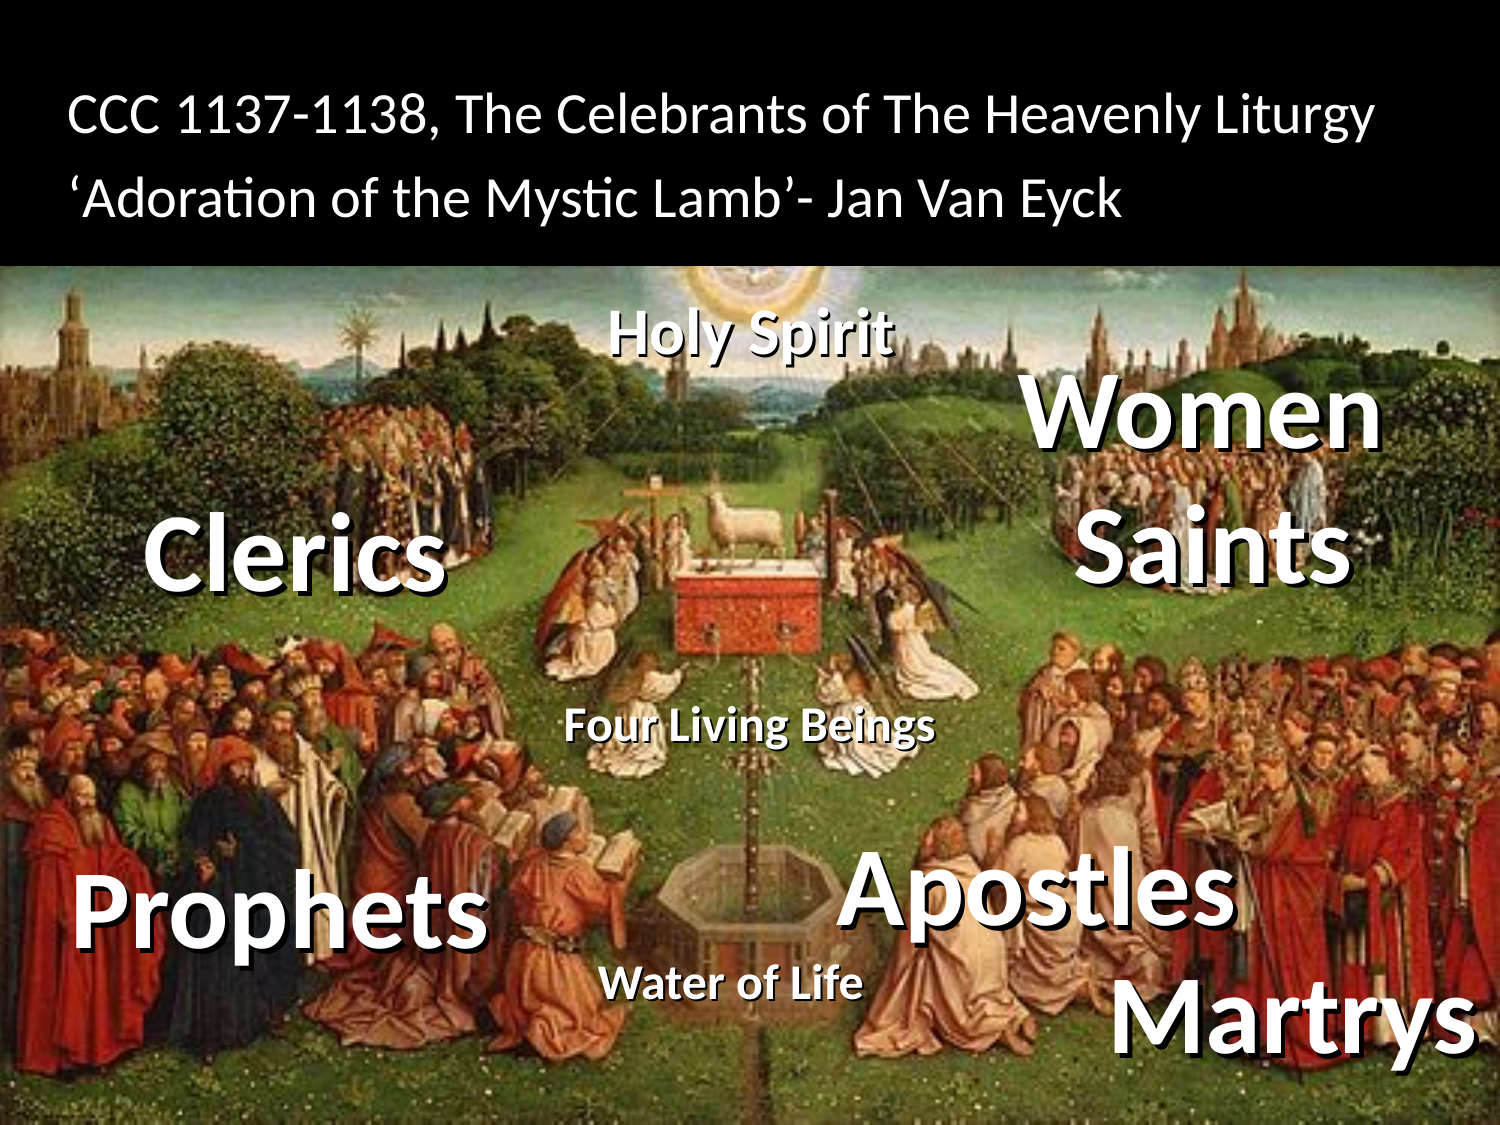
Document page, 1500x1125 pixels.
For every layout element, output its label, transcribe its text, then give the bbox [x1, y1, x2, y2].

text_box Prophets [55, 828, 505, 979]
text_box Clerics [129, 472, 463, 622]
text_box Martrys [1037, 934, 1500, 1084]
text_box Four Living Beings [549, 684, 951, 759]
text_box Apostles [821, 806, 1252, 956]
text_box Water of Life [582, 942, 879, 1017]
text_box Holy Spirit [592, 280, 911, 375]
picture [0, 266, 1500, 1125]
text_box Women Saints [1002, 328, 1399, 613]
list CCC 1137-1138, The Celebrants of The Heavenly Liturgy ‘Adoration of the Mystic Lamb’- Jan Van Eyck [52, 75, 1401, 790]
